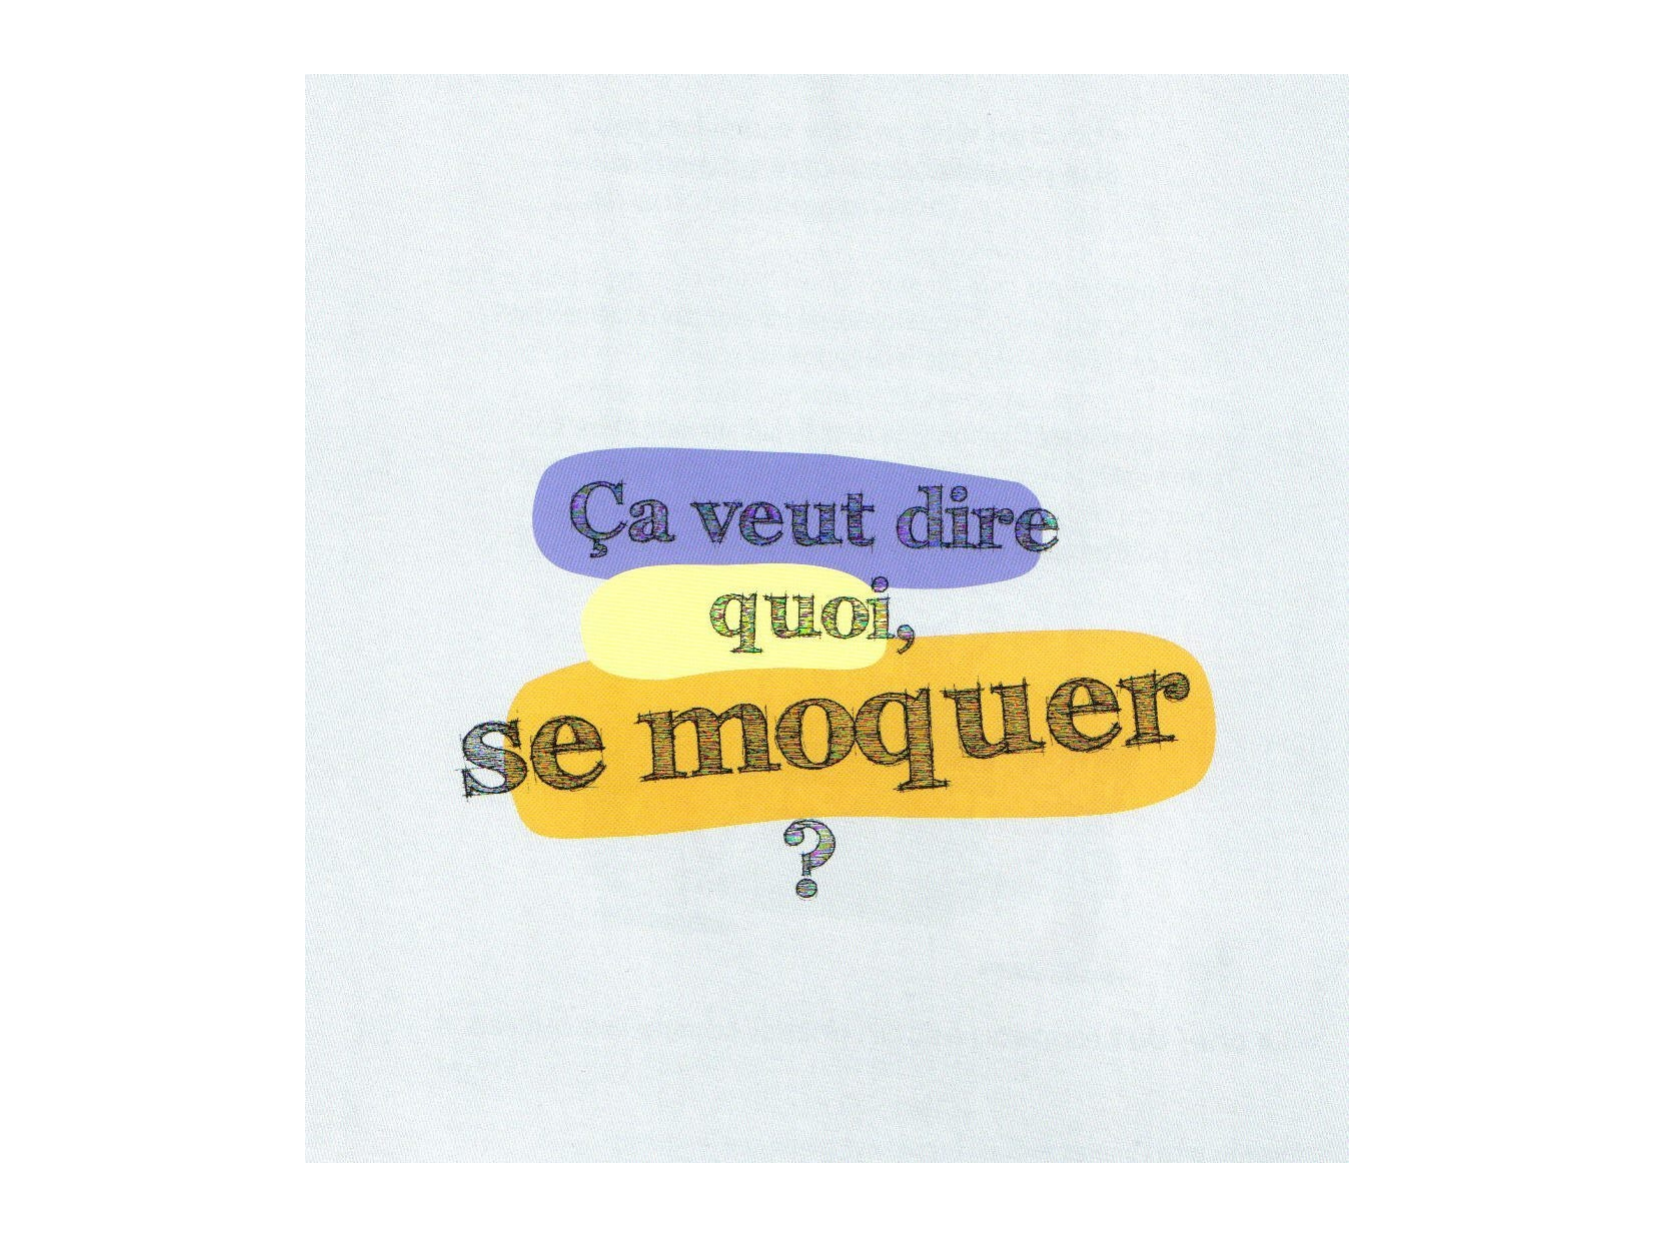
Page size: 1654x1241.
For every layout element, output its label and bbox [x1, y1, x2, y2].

picture [305, 74, 1349, 1163]
